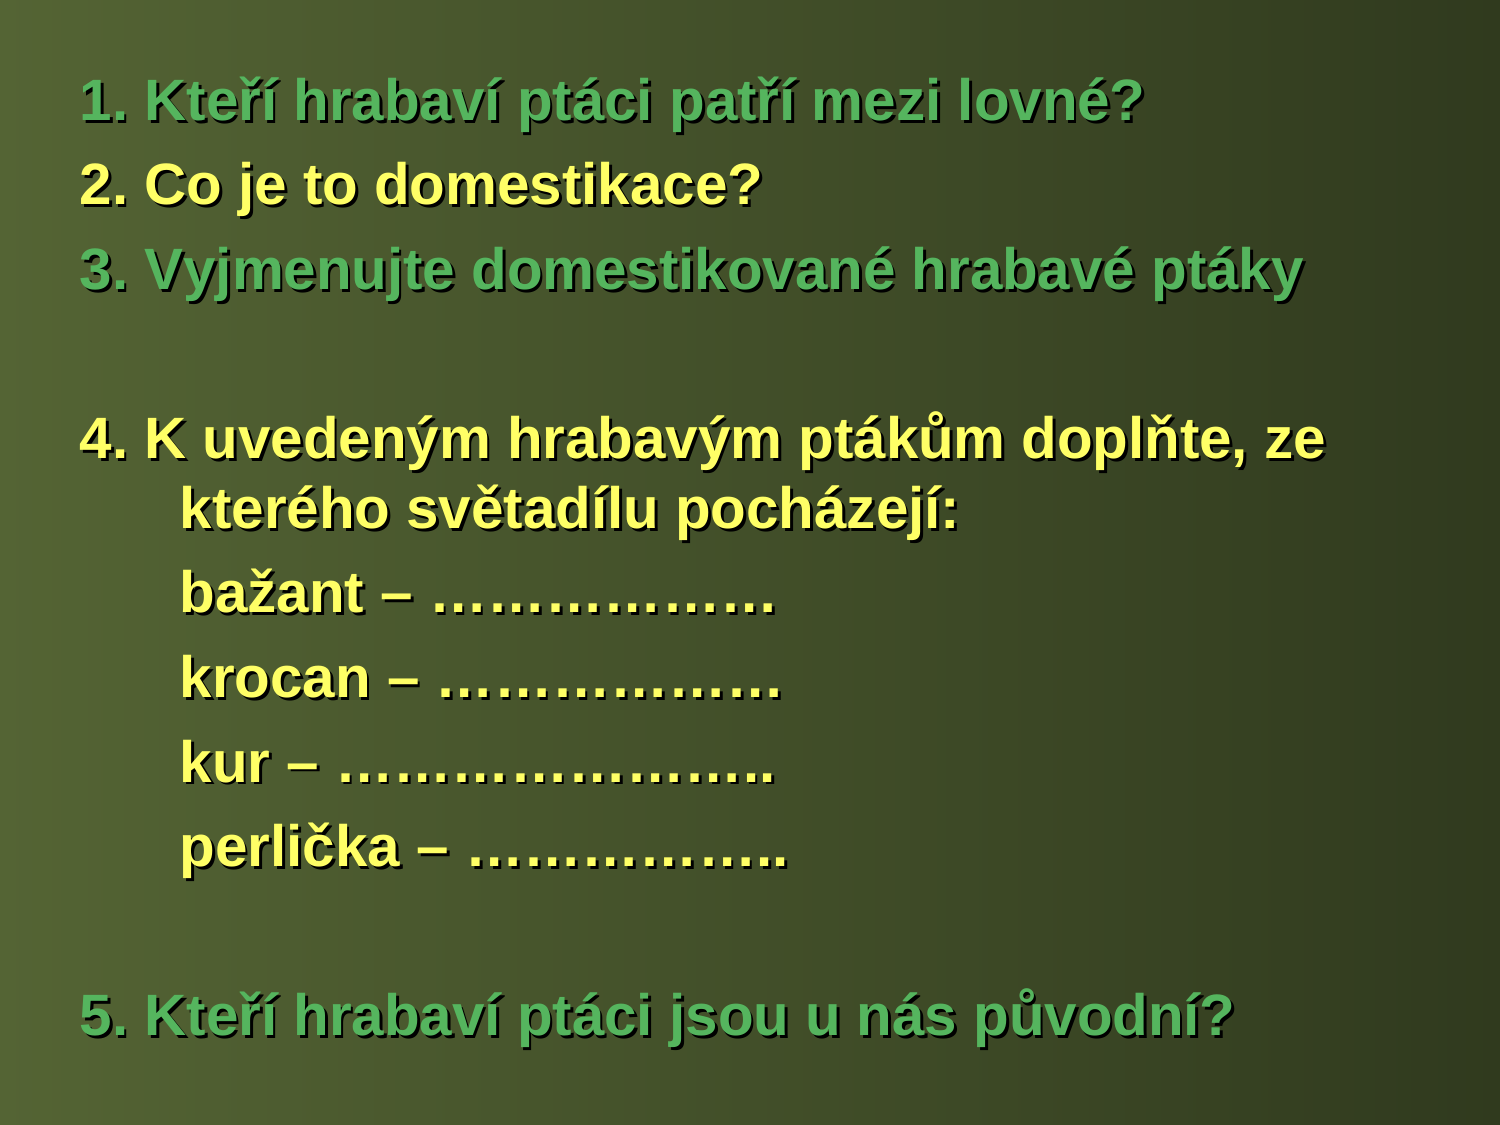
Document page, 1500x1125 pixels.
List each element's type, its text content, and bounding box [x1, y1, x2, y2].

list 1. Kteří hrabaví ptáci patří mezi lovné? 2. Co je to domestikace? 3. Vyjmenujte domestikované hrabavé ptáky 4. K uvedeným hrabavým ptákům doplňte, ze kterého světadílu pocházejí: bažant – ……………… krocan – ……………… kur – ………………….. perlička – …………….. 5. Kteří hrabaví ptáci jsou u nás původní? [64, 54, 1500, 1083]
